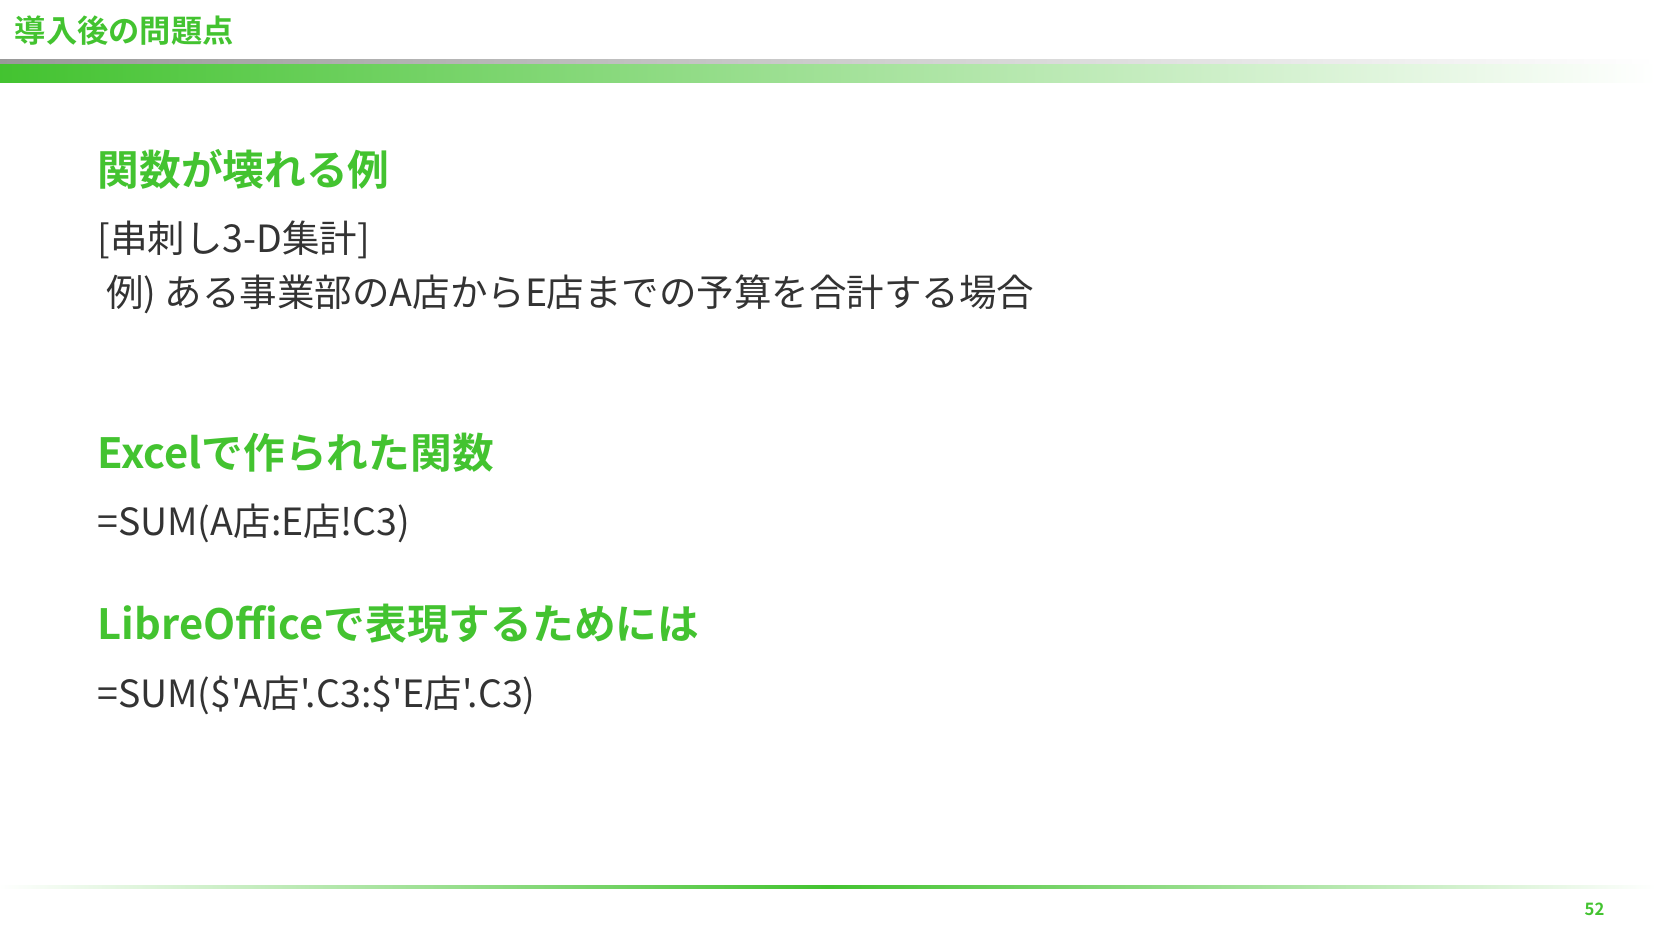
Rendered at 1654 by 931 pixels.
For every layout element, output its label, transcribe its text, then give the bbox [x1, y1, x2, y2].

text_box <番号> [1535, 888, 1654, 928]
text_box 導入後の問題点 [0, 0, 1376, 59]
text_box 関数が壊れる例 [串刺し3-D集計] 例) ある事業部のA店からE店までの予算を合計する場合 [82, 129, 1459, 325]
text_box Excelで作られた関数 =SUM(A店:E店!C3) [82, 412, 1459, 579]
text_box [0, 885, 1654, 889]
text_box LibreOfficeで表現するためには =SUM($'A店'.C3:$'E店'.C3) [82, 583, 1459, 751]
text_box [0, 59, 1654, 83]
